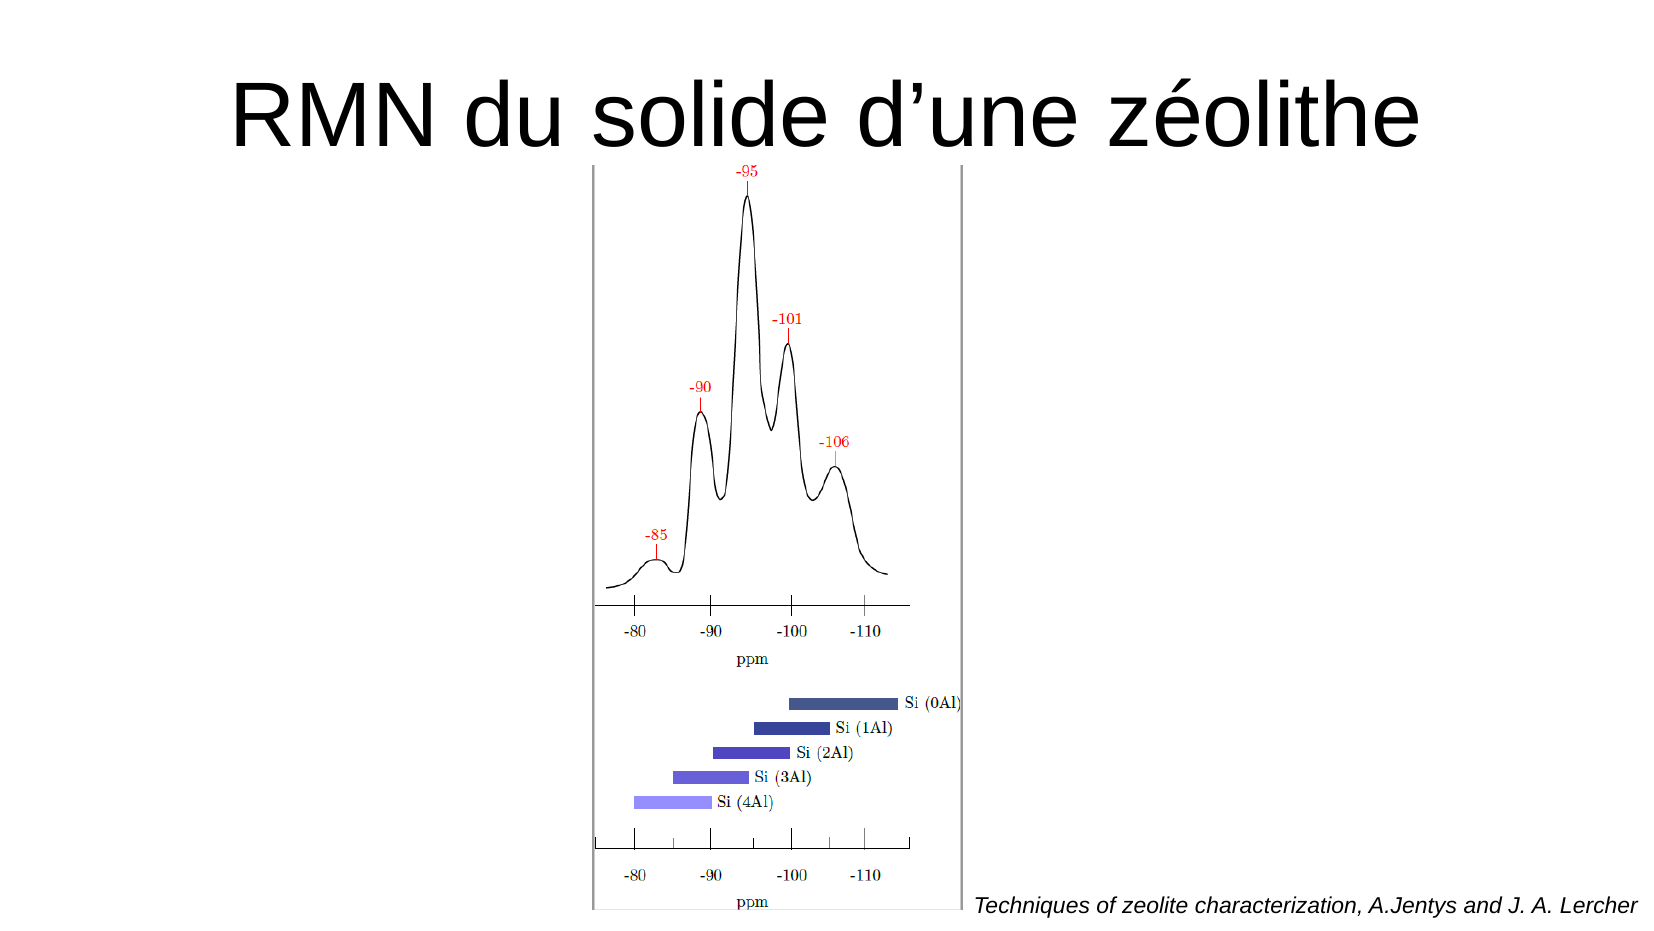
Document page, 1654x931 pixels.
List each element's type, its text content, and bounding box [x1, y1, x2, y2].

text_box Techniques of zeolite characterization, A.Jentys and J. A. Lercher [958, 885, 1654, 927]
picture [592, 165, 963, 910]
title RMN du solide d’une zéolithe [82, 37, 1571, 193]
